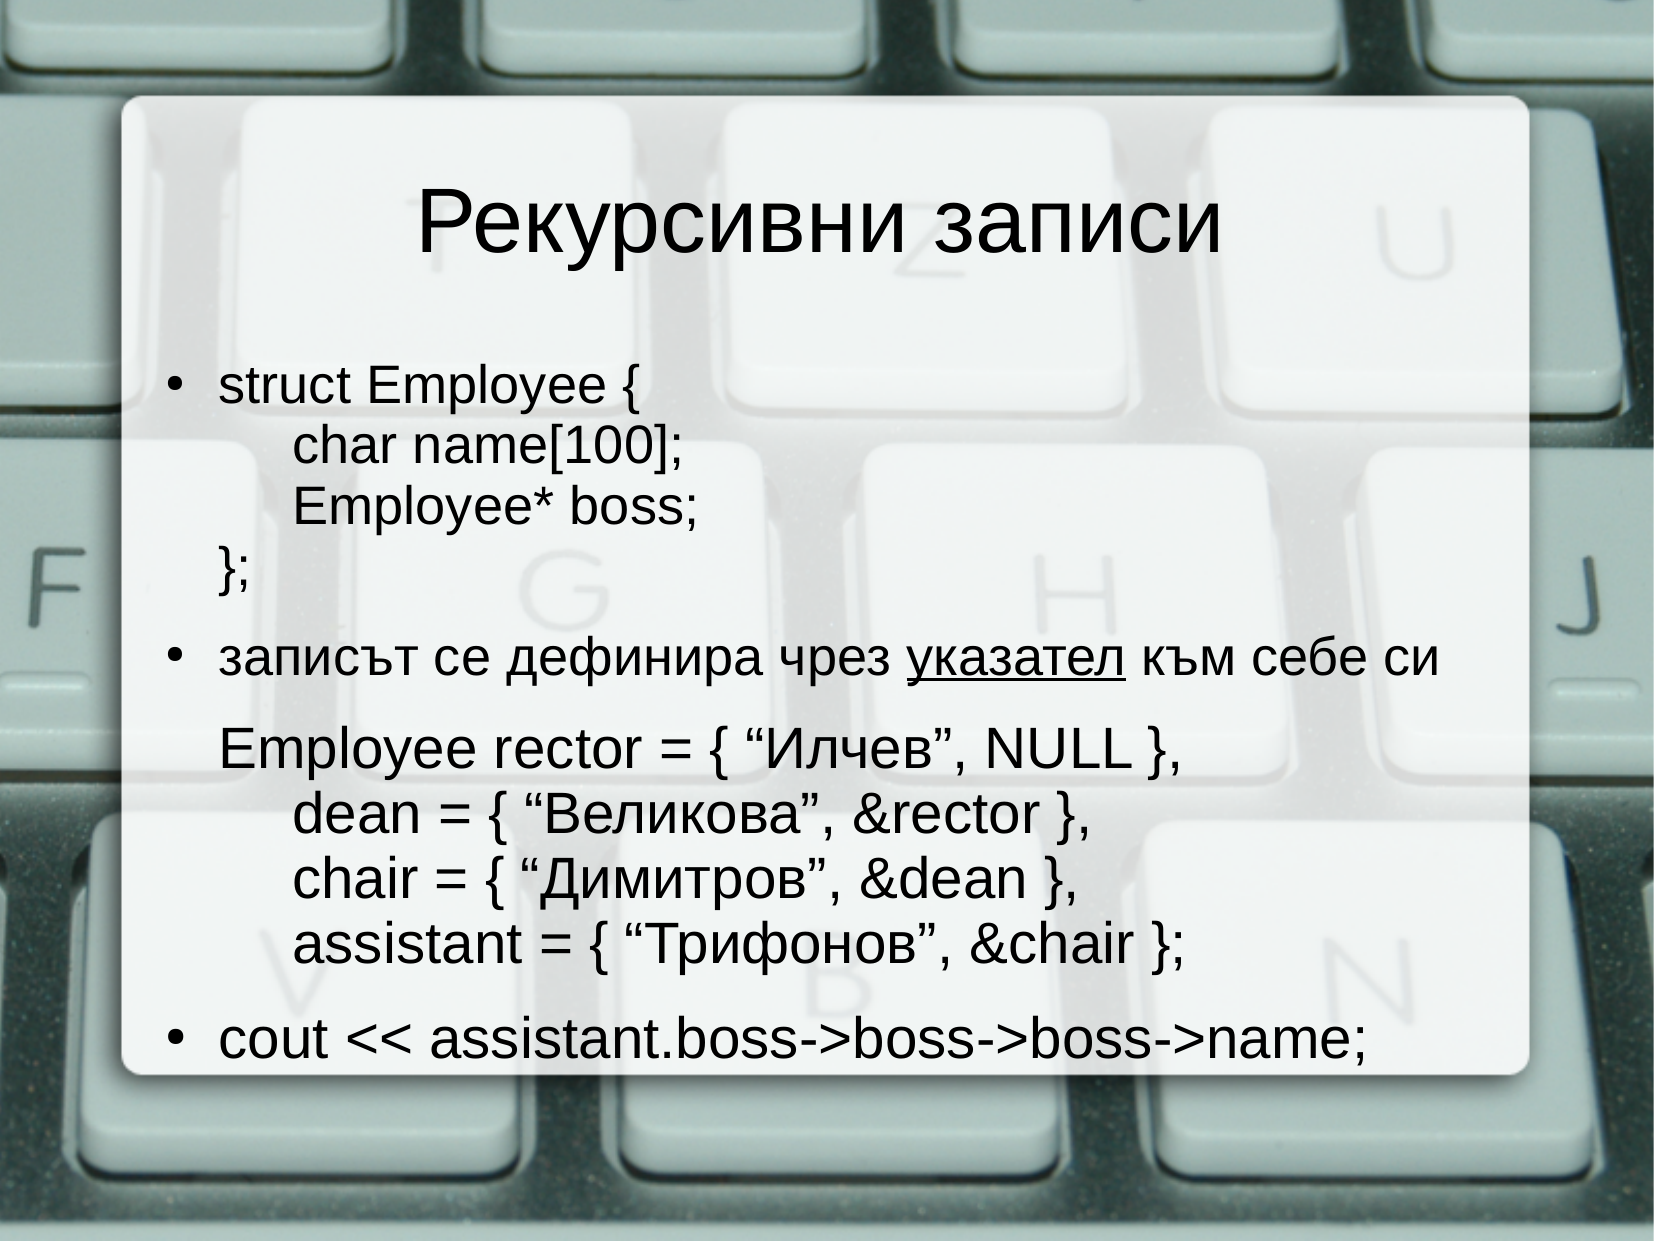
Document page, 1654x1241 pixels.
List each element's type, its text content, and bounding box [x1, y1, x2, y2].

list struct Employee { char name[100]; Employee* boss; }; записът се дефинира чрез указател към себе си Employee rector = { “Илчев”, NULL }, dean = { “Великова”, &rector }, chair = { “Димитров”, &dean }, assistant = { “Трифонов”, &chair }; cout << assistant.boss->boss->boss->name; [147, 354, 1506, 1168]
title Рекурсивни записи [135, 117, 1506, 325]
picture [0, 0, 1654, 1241]
